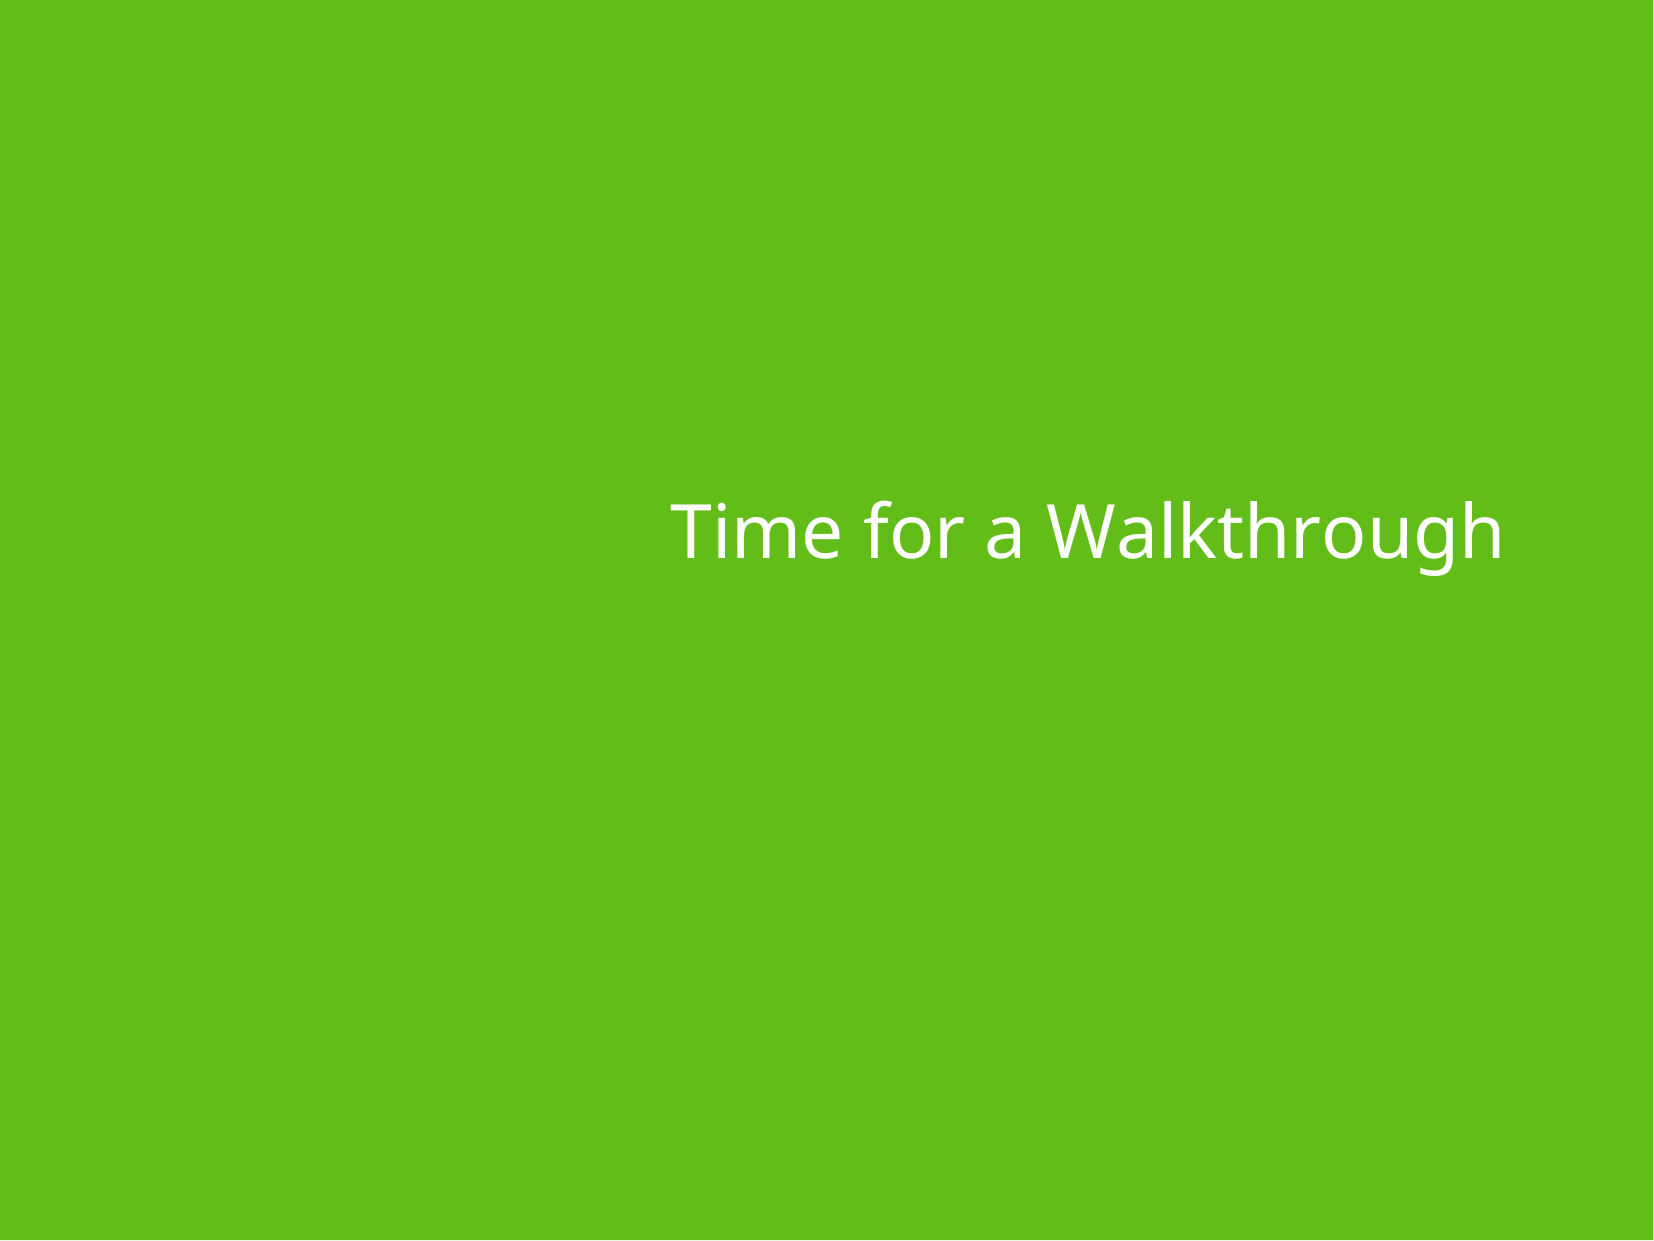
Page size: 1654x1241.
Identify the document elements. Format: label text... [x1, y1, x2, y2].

title Time for a Walkthrough [271, 426, 1522, 633]
